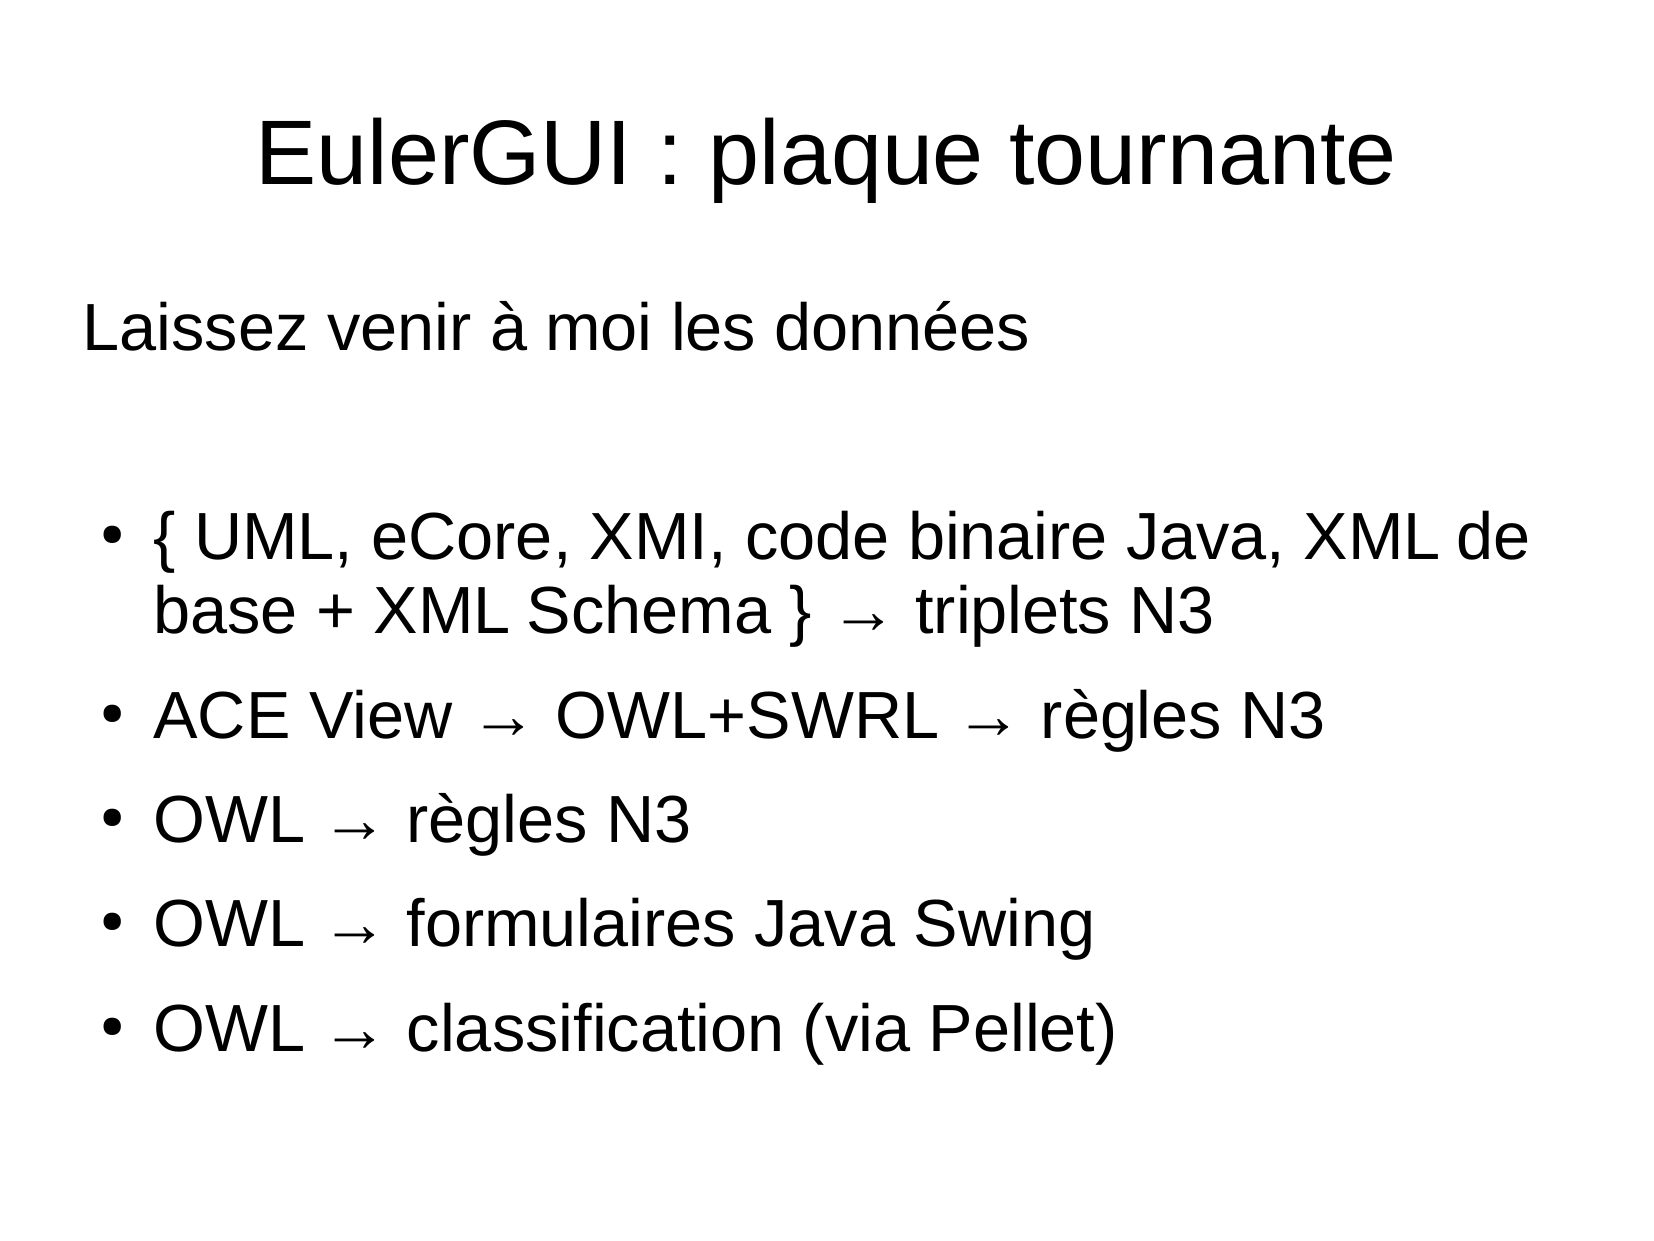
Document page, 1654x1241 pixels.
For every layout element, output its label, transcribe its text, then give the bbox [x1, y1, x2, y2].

title EulerGUI : plaque tournante [82, 56, 1571, 250]
list Laissez venir à moi les données { UML, eCore, XMI, code binaire Java, XML de base + XML Schema } → triplets N3 ACE View → OWL+SWRL → règles N3 OWL → règles N3 OWL → formulaires Java Swing OWL → classification (via Pellet) [82, 290, 1571, 1109]
